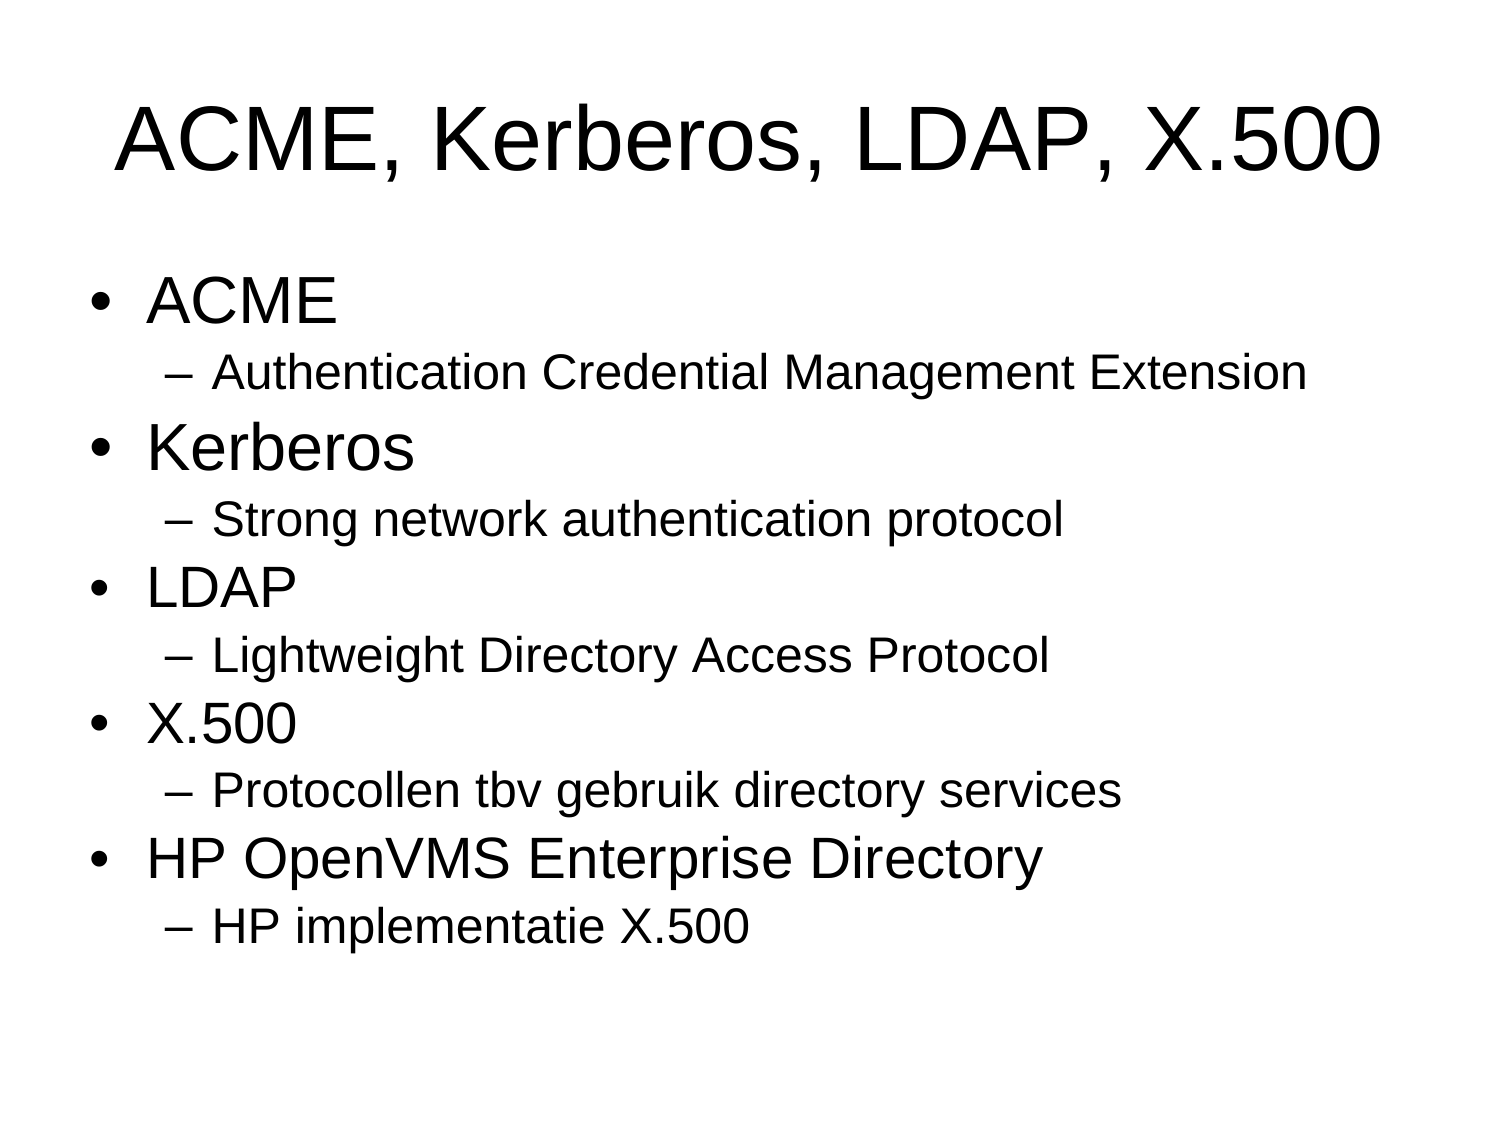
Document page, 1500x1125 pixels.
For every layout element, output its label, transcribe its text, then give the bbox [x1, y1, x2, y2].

title ACME, Kerberos, LDAP, X.500 [75, 45, 1426, 233]
list ACME Authentication Credential Management Extension Kerberos Strong network authentication protocol LDAP Lightweight Directory Access Protocol X.500 Protocollen tbv gebruik directory services HP OpenVMS Enterprise Directory HP implementatie X.500 [75, 262, 1426, 1006]
